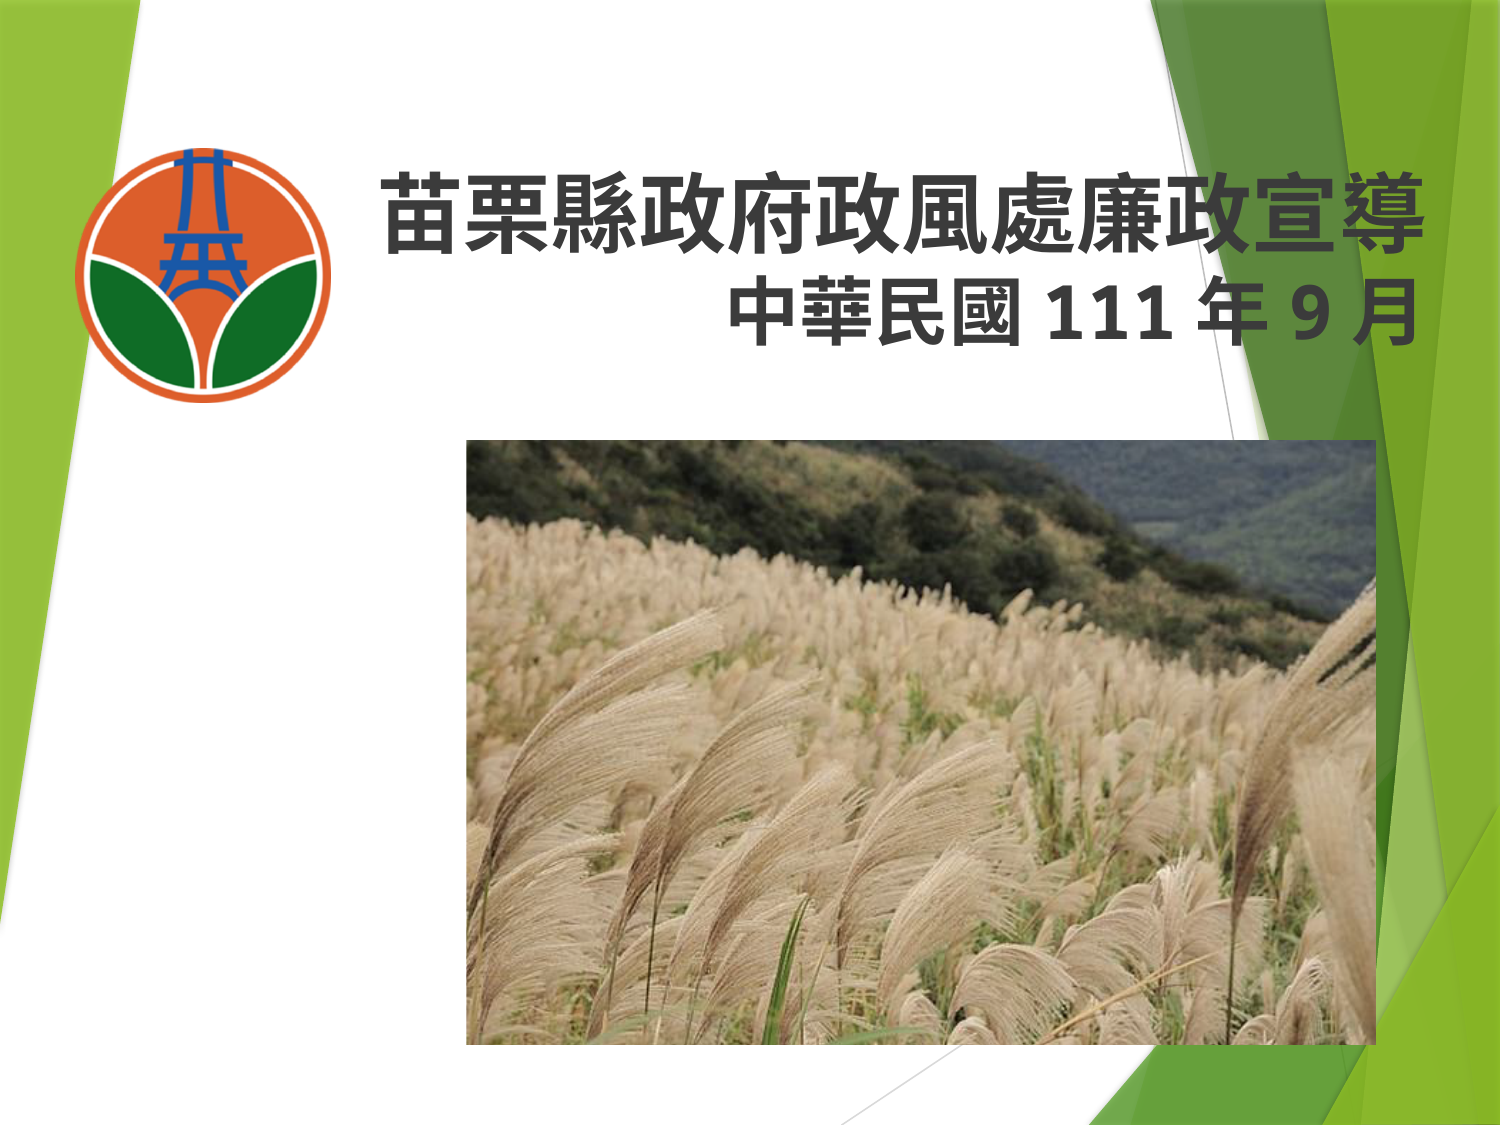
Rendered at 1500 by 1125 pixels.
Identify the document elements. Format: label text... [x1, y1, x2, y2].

picture [466, 440, 1376, 1045]
picture [75, 148, 331, 403]
title 苗栗縣政府政風處廉政宣導 中華民國111年9月 [253, 113, 1442, 362]
